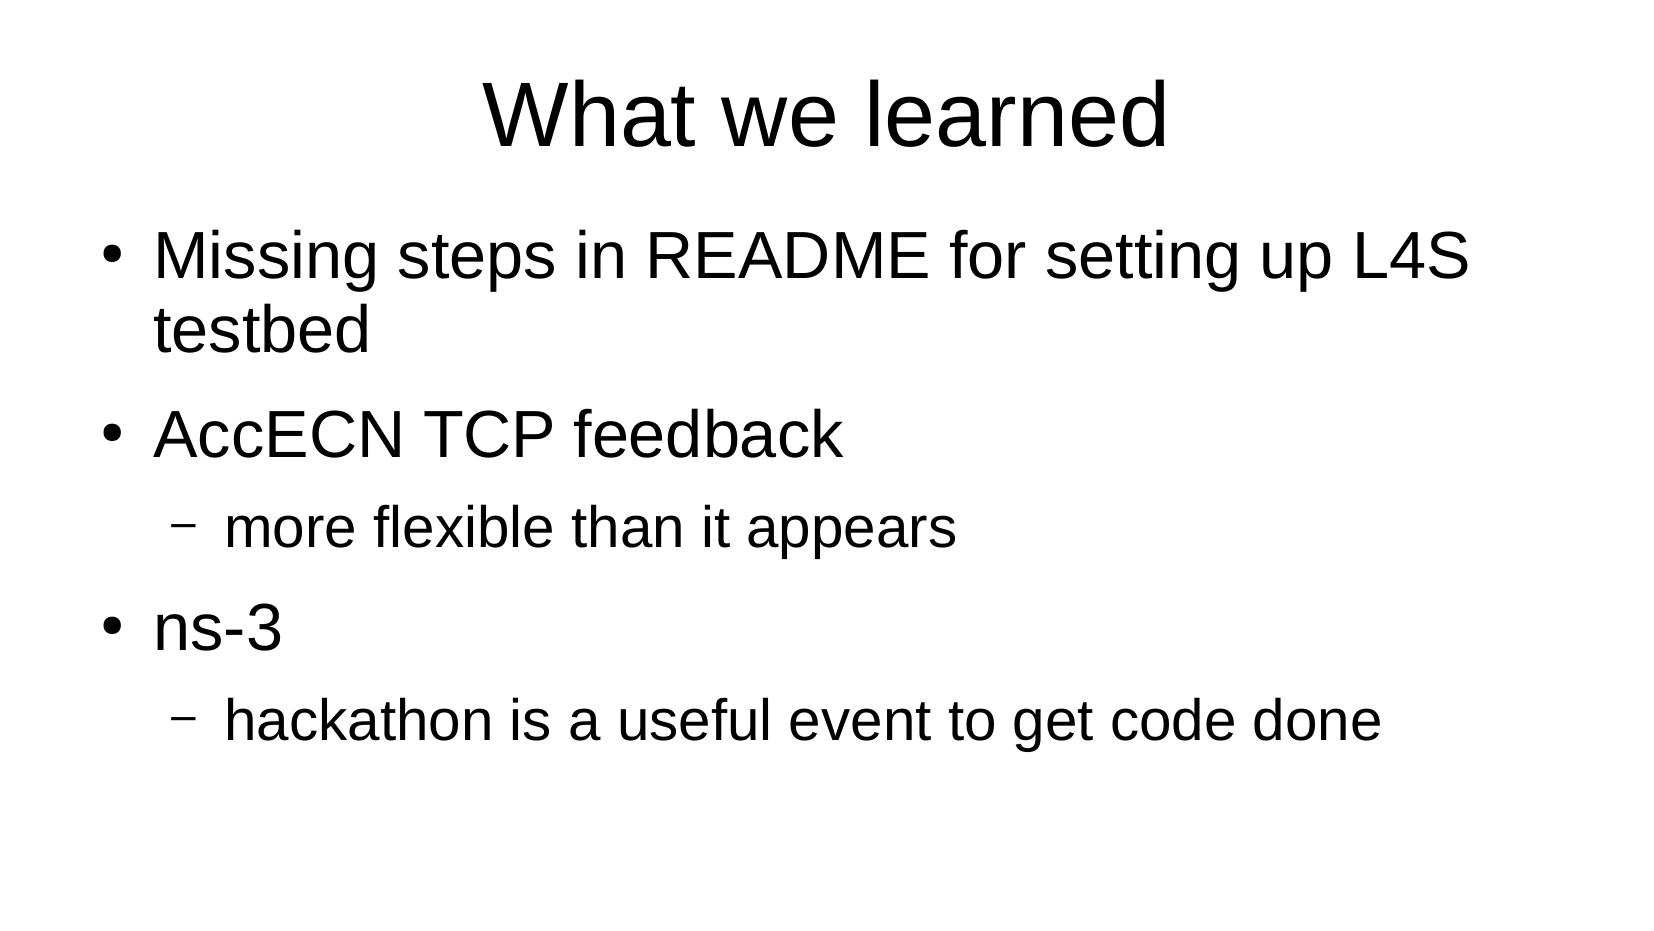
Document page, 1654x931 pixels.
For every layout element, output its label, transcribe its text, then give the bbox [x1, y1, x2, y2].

list Missing steps in README for setting up L4S testbed AccECN TCP feedback more flexible than it appears ns-3 hackathon is a useful event to get code done [82, 217, 1571, 758]
title What we learned [82, 37, 1571, 193]
